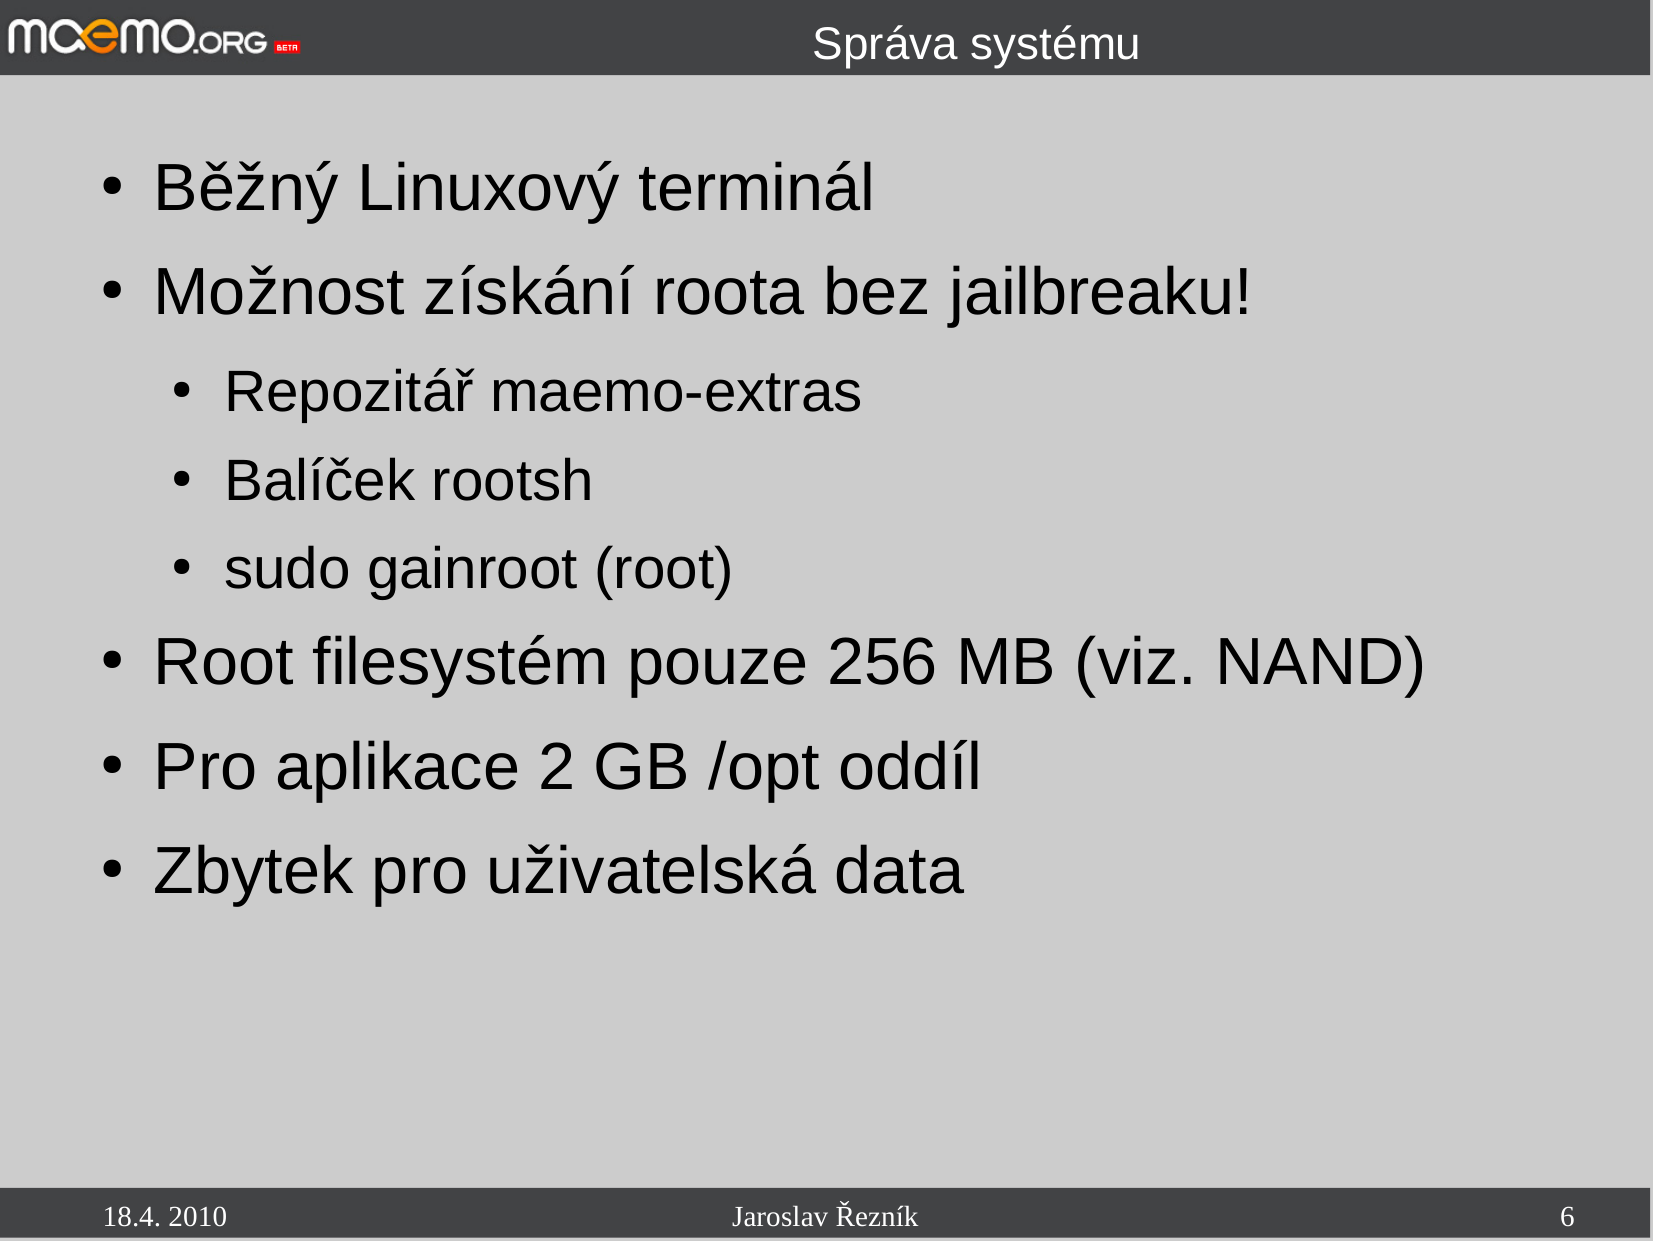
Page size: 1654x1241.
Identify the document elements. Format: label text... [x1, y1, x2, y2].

title Správa systému [379, 17, 1576, 70]
picture [0, 0, 317, 64]
list Běžný Linuxový terminál Možnost získání roota bez jailbreaku! Repozitář maemo-extras Balíček rootsh sudo gainroot (root) Root filesystém pouze 256 MB (viz. NAND) Pro aplikace 2 GB /opt oddíl Zbytek pro uživatelská data [82, 150, 1571, 1095]
